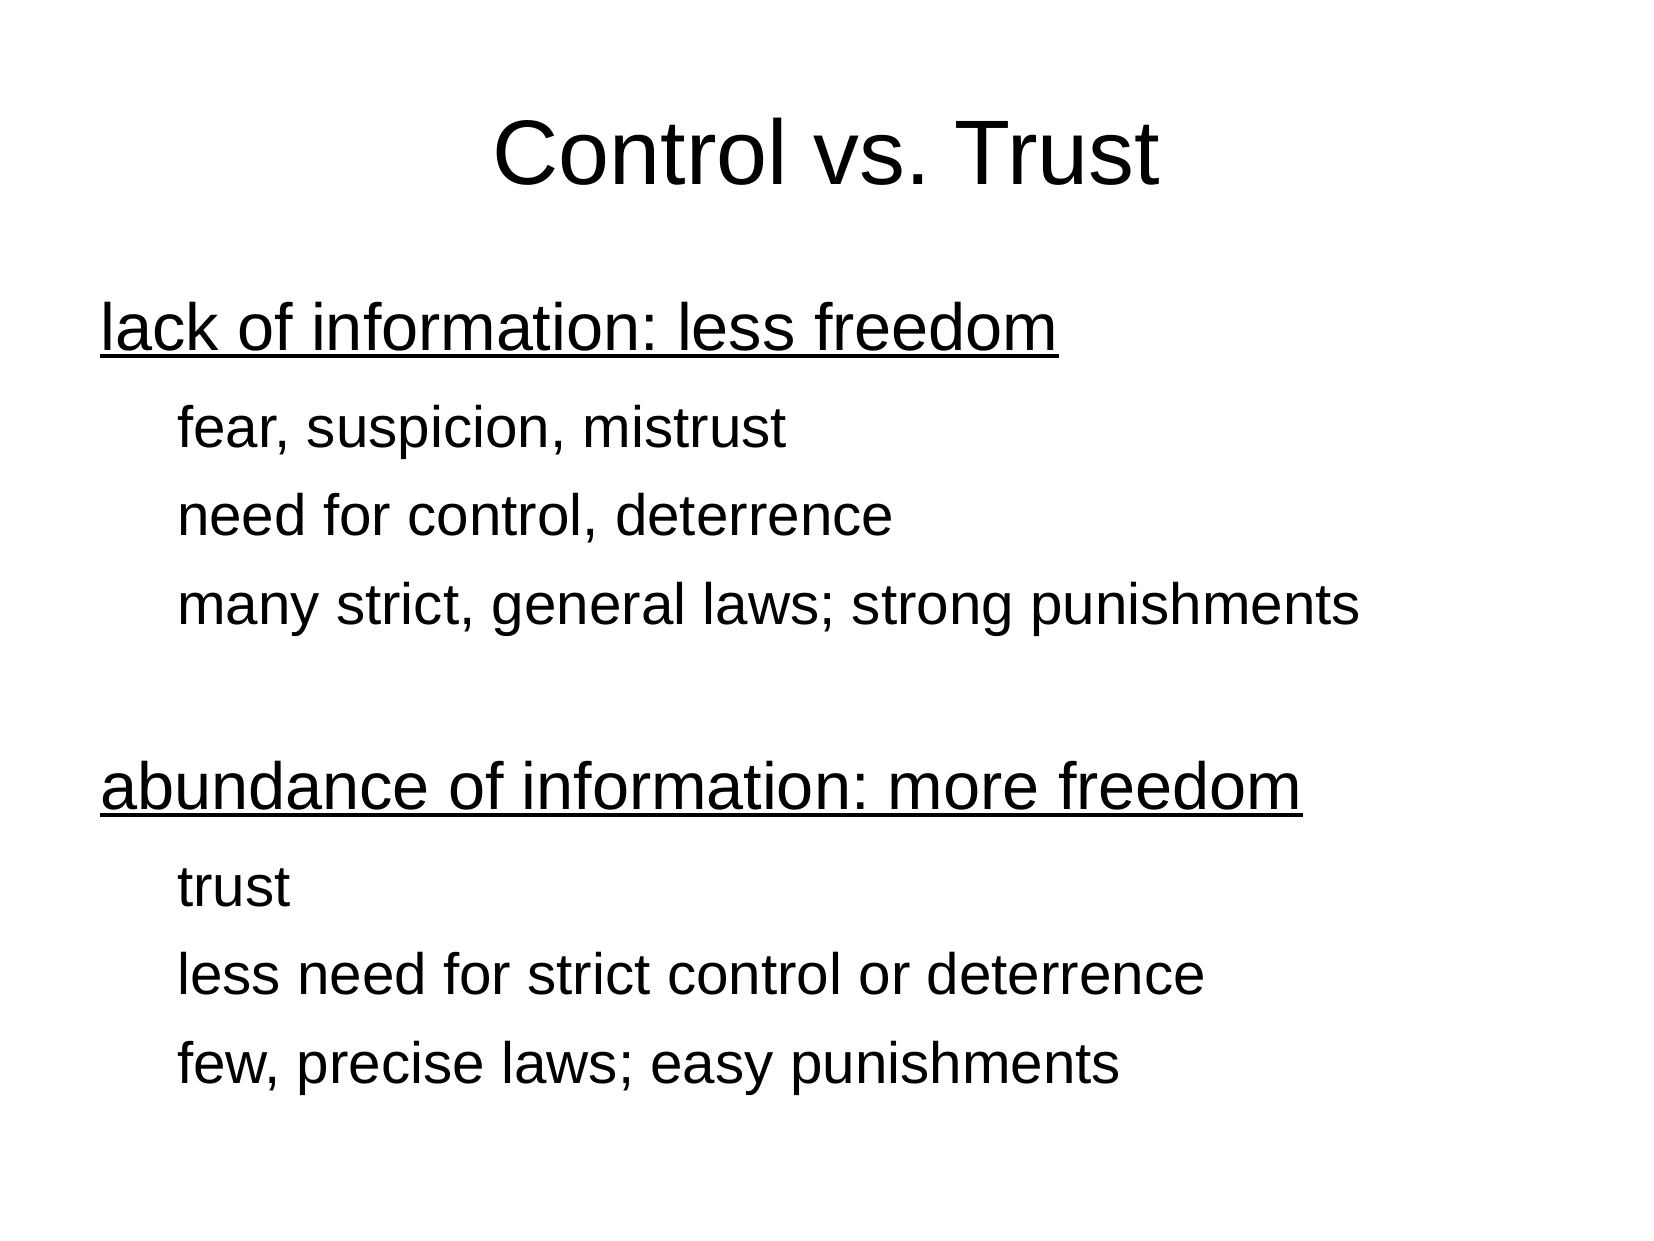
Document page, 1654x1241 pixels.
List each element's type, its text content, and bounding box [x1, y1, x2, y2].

title Control vs. Trust [82, 56, 1571, 250]
list lack of information: less freedom fear, suspicion, mistrust need for control, deterrence many strict, general laws; strong punishments abundance of information: more freedom trust less need for strict control or deterrence few, precise laws; easy punishments [82, 290, 1571, 1096]
